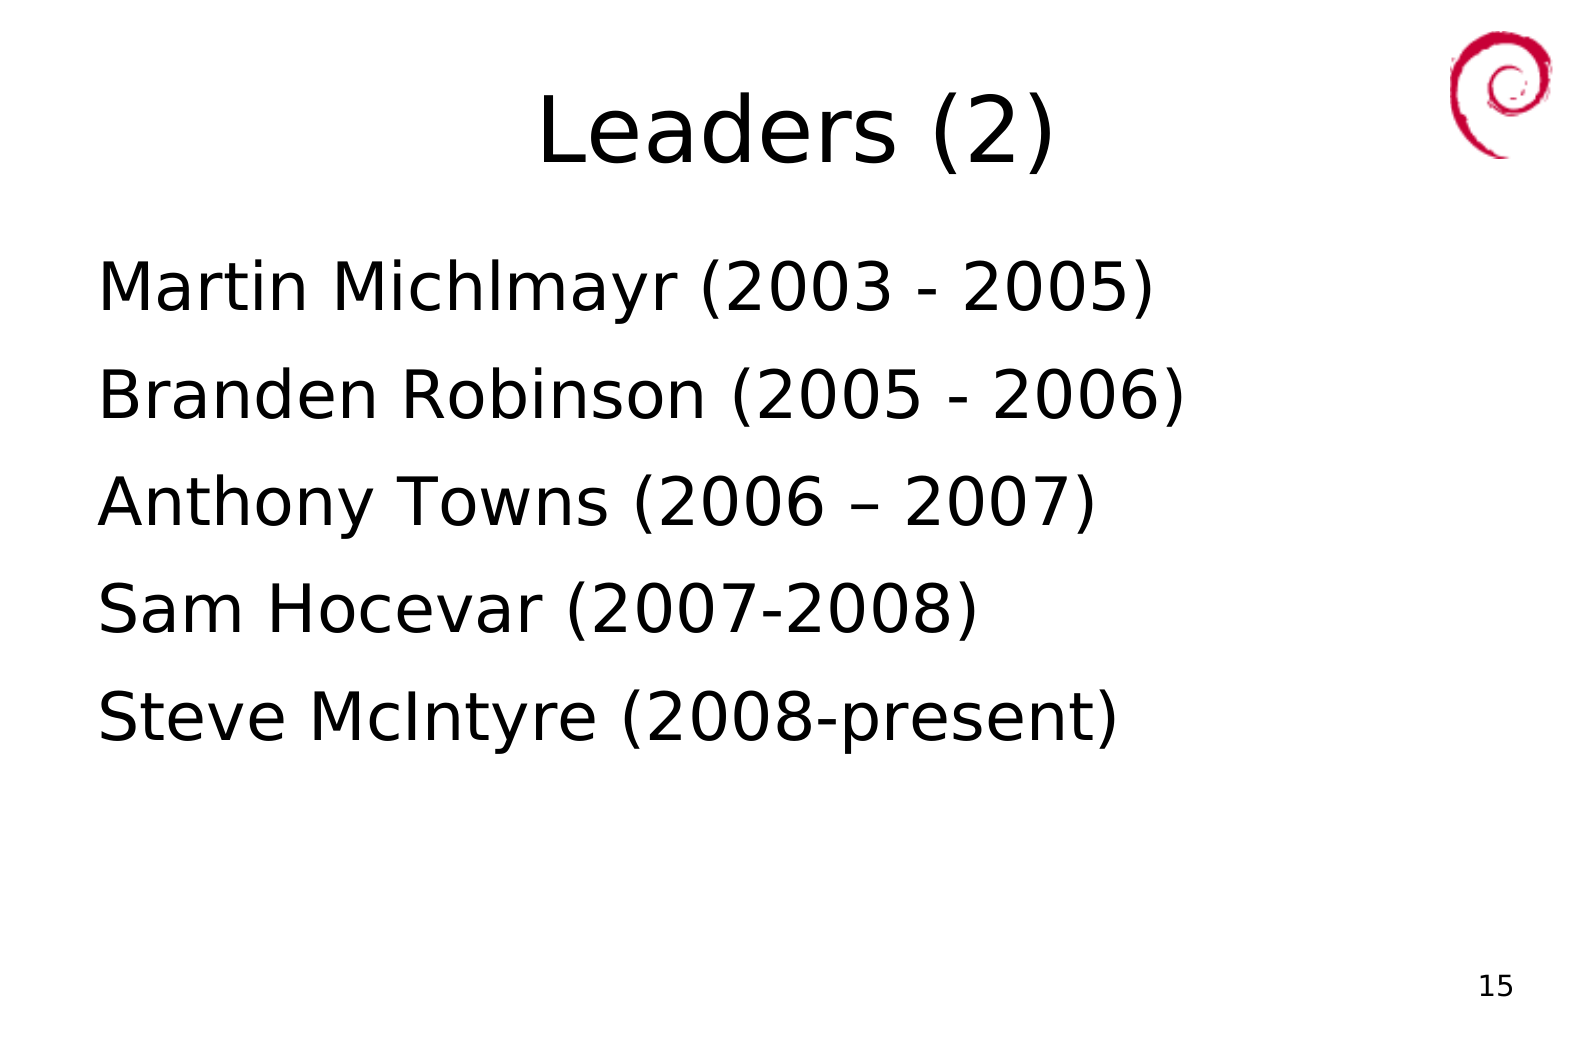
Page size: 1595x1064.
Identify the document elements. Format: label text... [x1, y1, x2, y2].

picture [1450, 31, 1555, 159]
list Martin Michlmayr (2003 - 2005) Branden Robinson (2005 - 2006) Anthony Towns (2006 – 2007) Sam Hocevar (2007-2008) Steve McIntyre (2008-present) [79, 248, 1515, 951]
title Leaders (2) [79, 49, 1515, 213]
